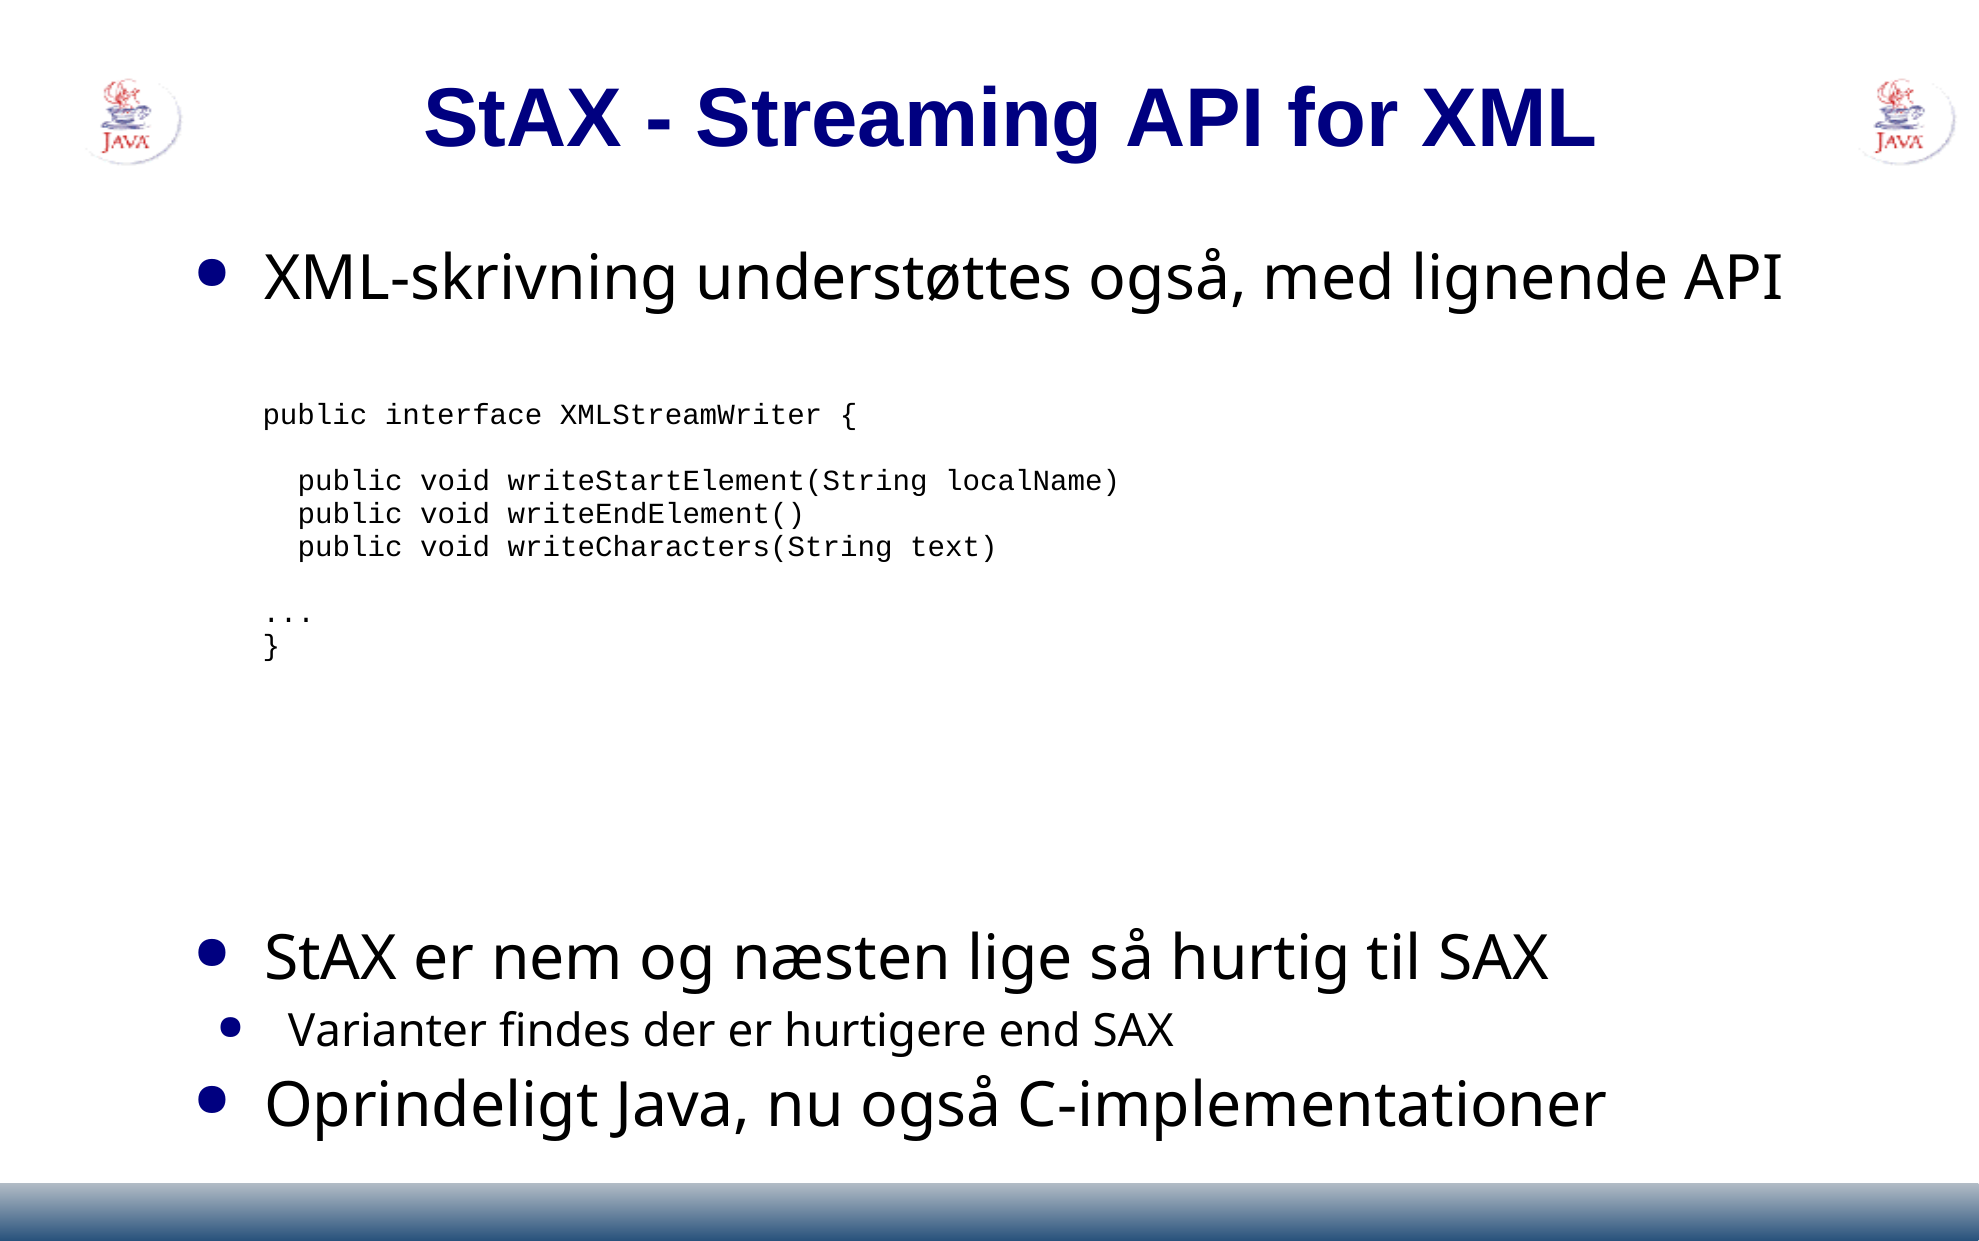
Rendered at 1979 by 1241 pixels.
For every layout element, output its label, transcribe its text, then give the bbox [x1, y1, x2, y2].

text_box public interface XMLStreamWriter { public void writeStartElement(String localName) public void writeEndElement() public void writeCharacters(String text) ... } [262, 399, 1904, 698]
list XML-skrivning understøttes også, med lignende API StAX er nem og næsten lige så hurtig til SAX Varianter findes der er hurtigere end SAX Oprindeligt Java, nu også C-implementationer [181, 232, 1833, 1087]
picture [69, 71, 186, 169]
title StAX - Streaming API for XML [186, 14, 1835, 222]
picture [1842, 71, 1961, 169]
